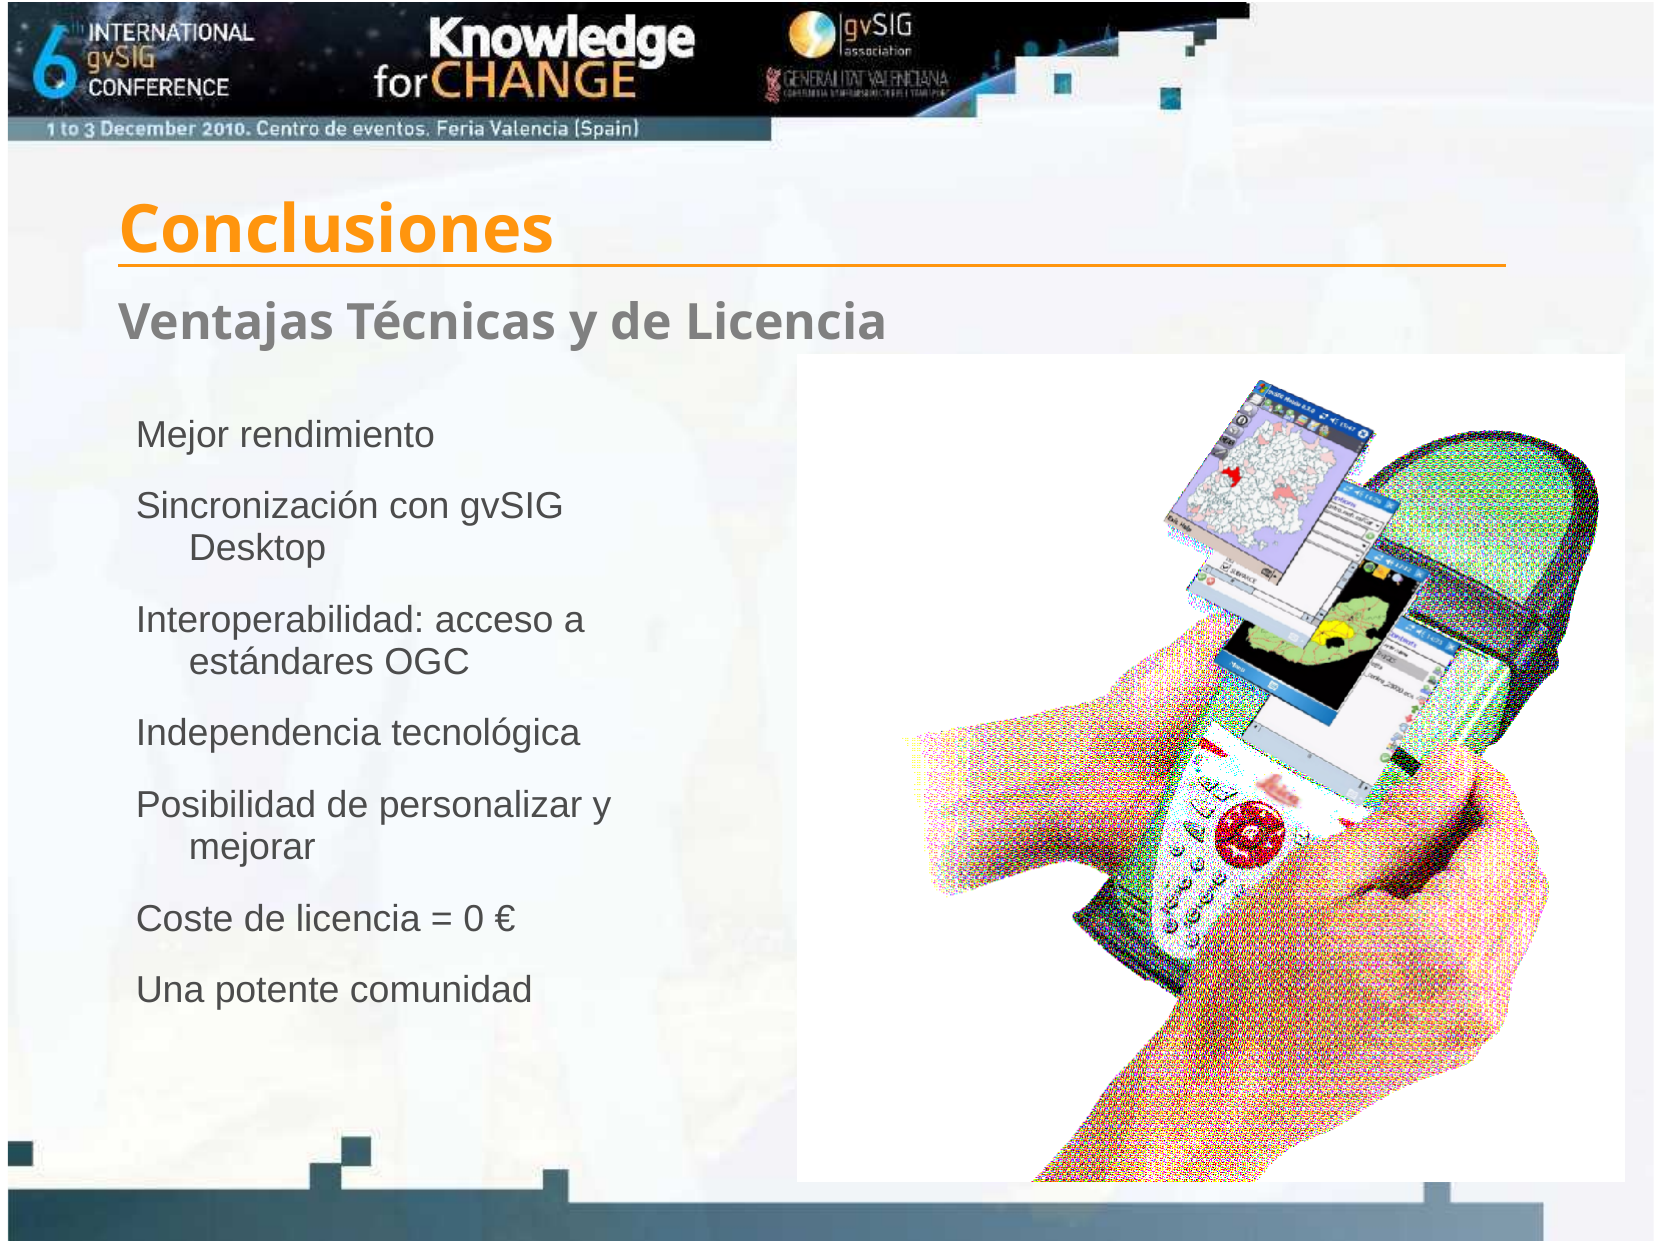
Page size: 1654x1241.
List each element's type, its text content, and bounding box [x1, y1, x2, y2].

title Ventajas Técnicas y de Licencia [118, 276, 1211, 365]
picture [7, 2, 1654, 1241]
list Mejor rendimiento Sincronización con gvSIG Desktop Interoperabilidad: acceso a estándares OGC Independencia tecnológica Posibilidad de personalizar y mejorar Coste de licencia = 0 € Una potente comunidad [118, 413, 650, 1212]
title Conclusiones [118, 122, 1607, 330]
